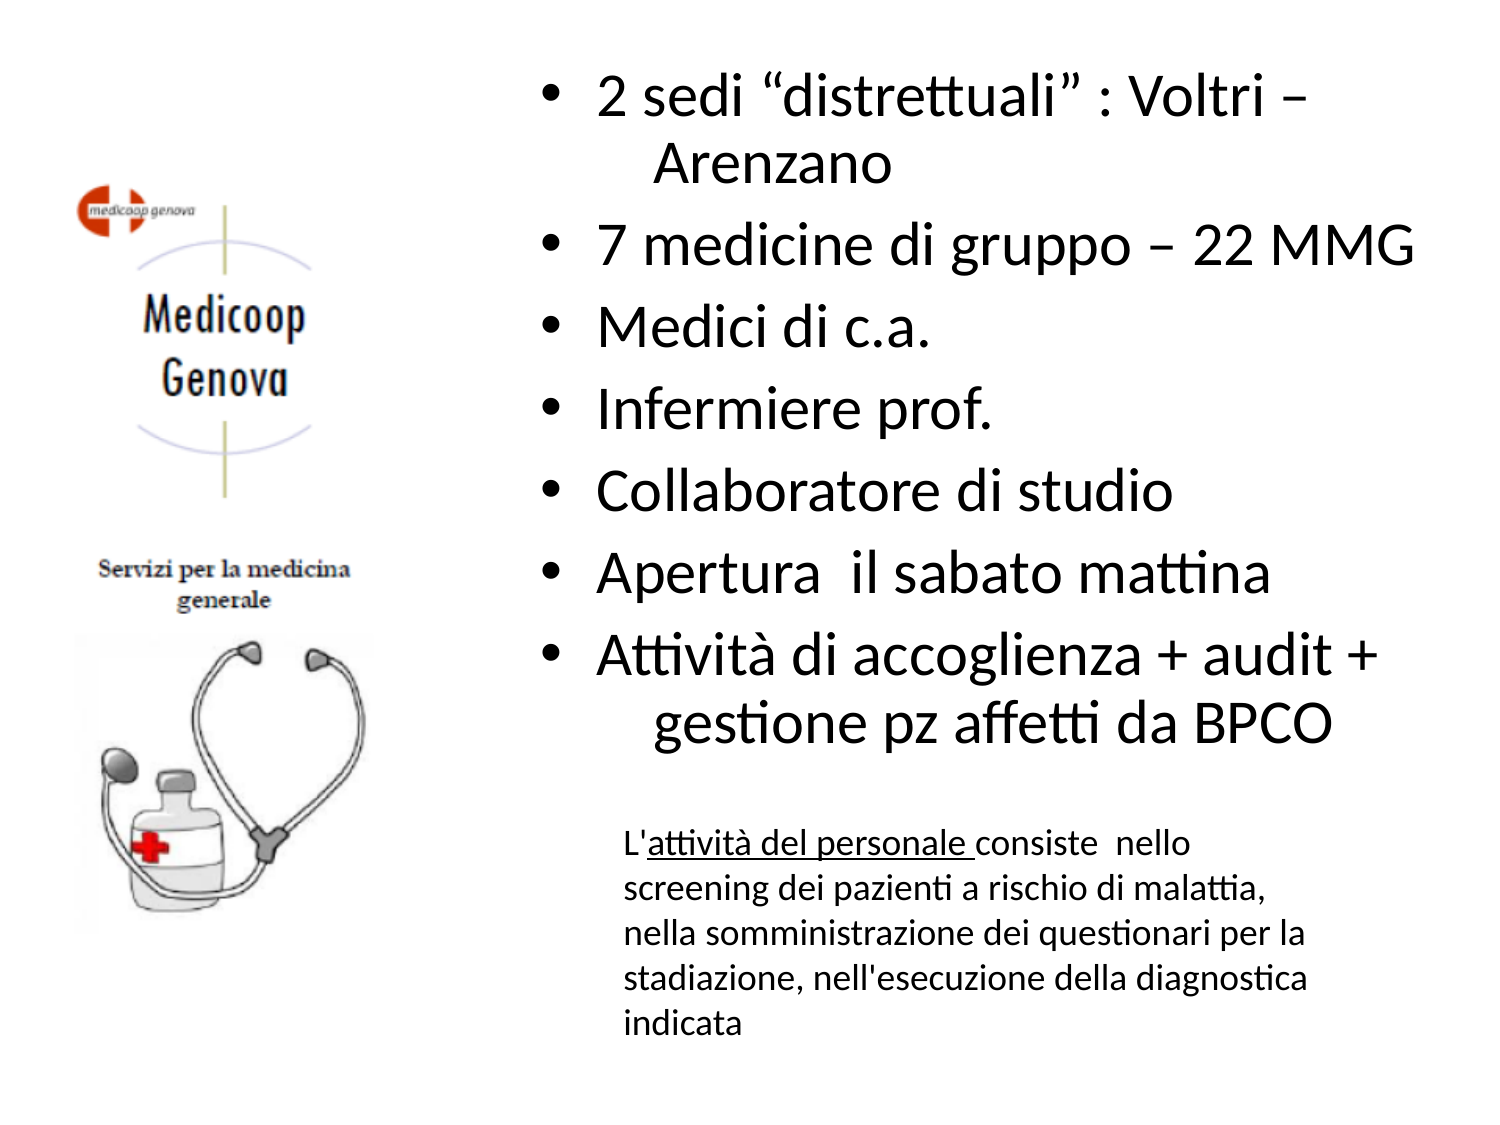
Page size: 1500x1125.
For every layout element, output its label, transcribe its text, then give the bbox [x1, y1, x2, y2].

picture [0, 160, 402, 941]
list 2 sedi “distrettuali” : Voltri – Arenzano 7 medicine di gruppo – 22 MMG Medici di c.a. Infermiere prof. Collaboratore di studio Apertura il sabato mattina Attività di accoglienza + audit + gestione pz affetti da BPCO [525, 54, 1451, 798]
text_box L'attività del personale consiste nello screening dei pazienti a rischio di malattia, nella somministrazione dei questionari per la stadiazione, nell'esecuzione della diagnostica indicata [608, 810, 1358, 1051]
